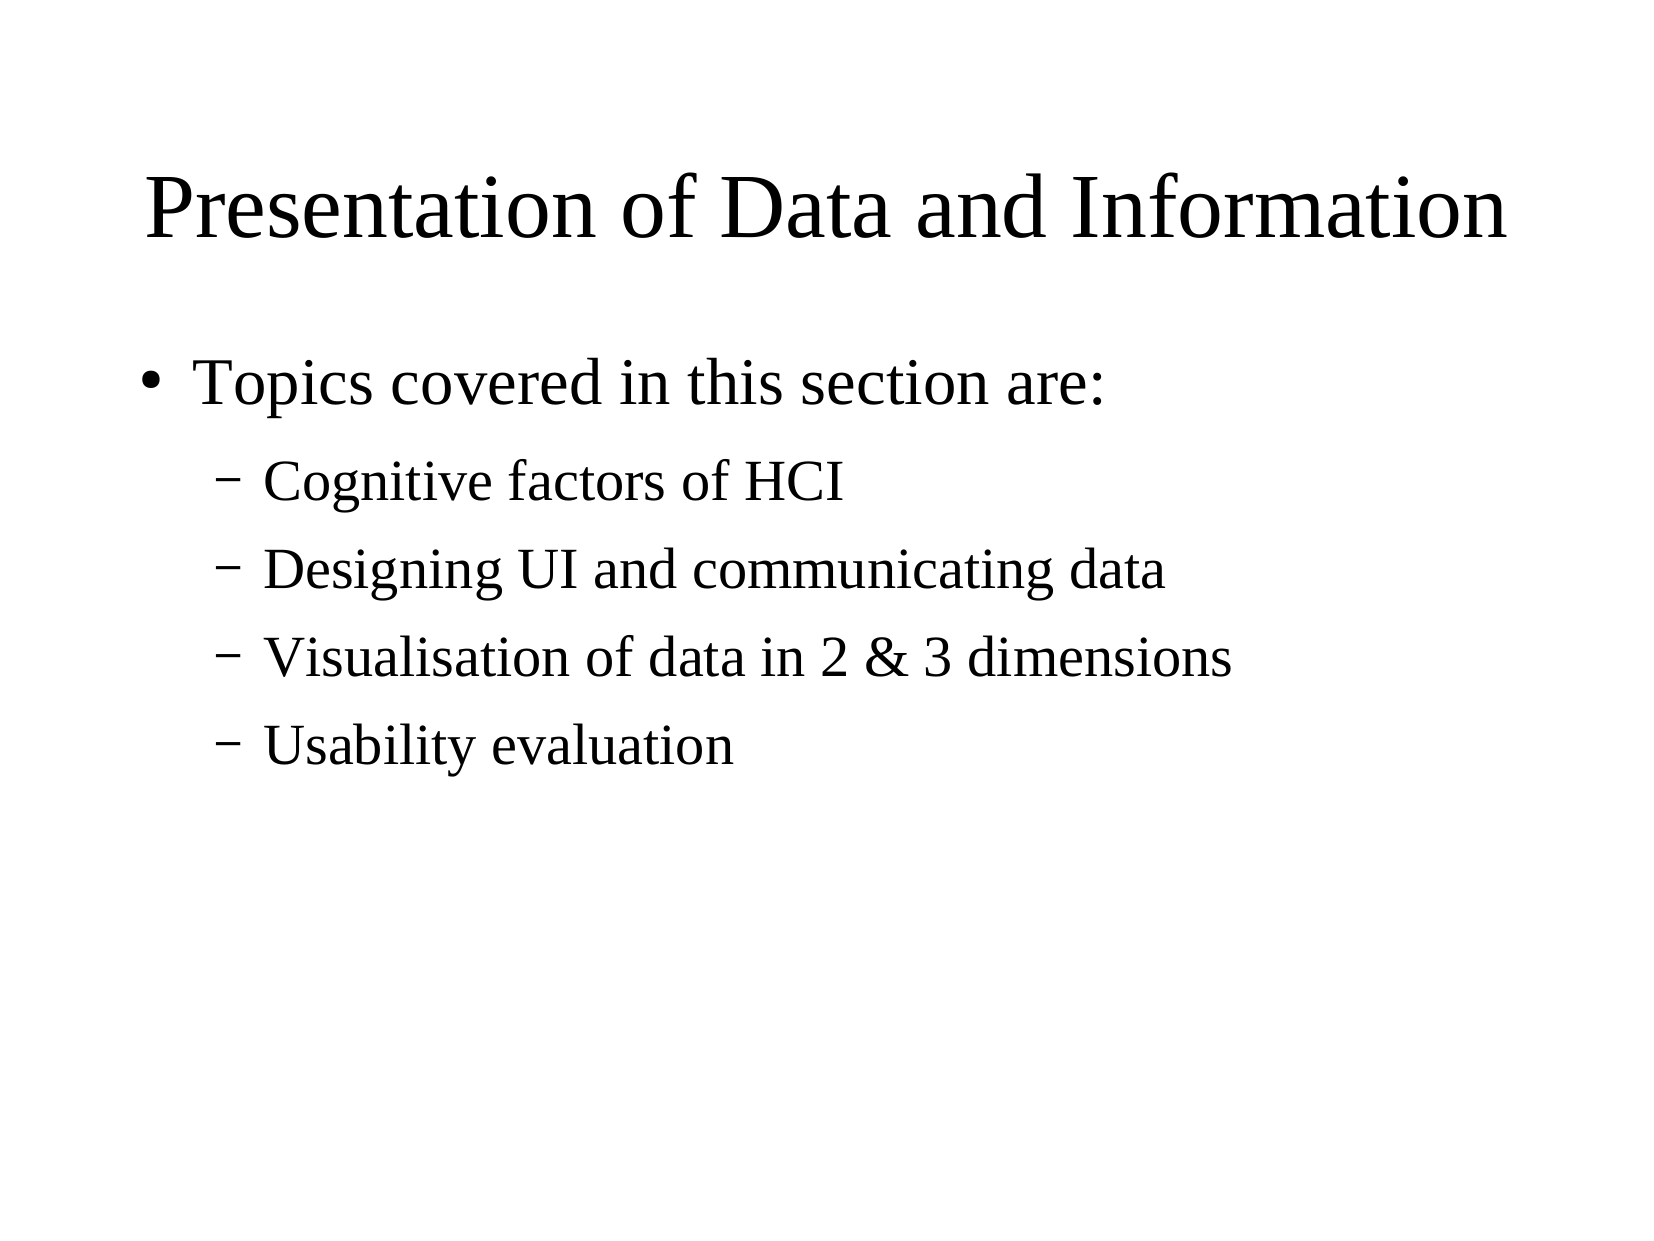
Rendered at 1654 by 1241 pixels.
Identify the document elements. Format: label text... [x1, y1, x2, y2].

list Topics covered in this section are: Cognitive factors of HCI Designing UI and communicating data Visualisation of data in 2 & 3 dimensions Usability evaluation [121, 344, 1534, 1127]
title Presentation of Data and Information [121, 102, 1534, 311]
